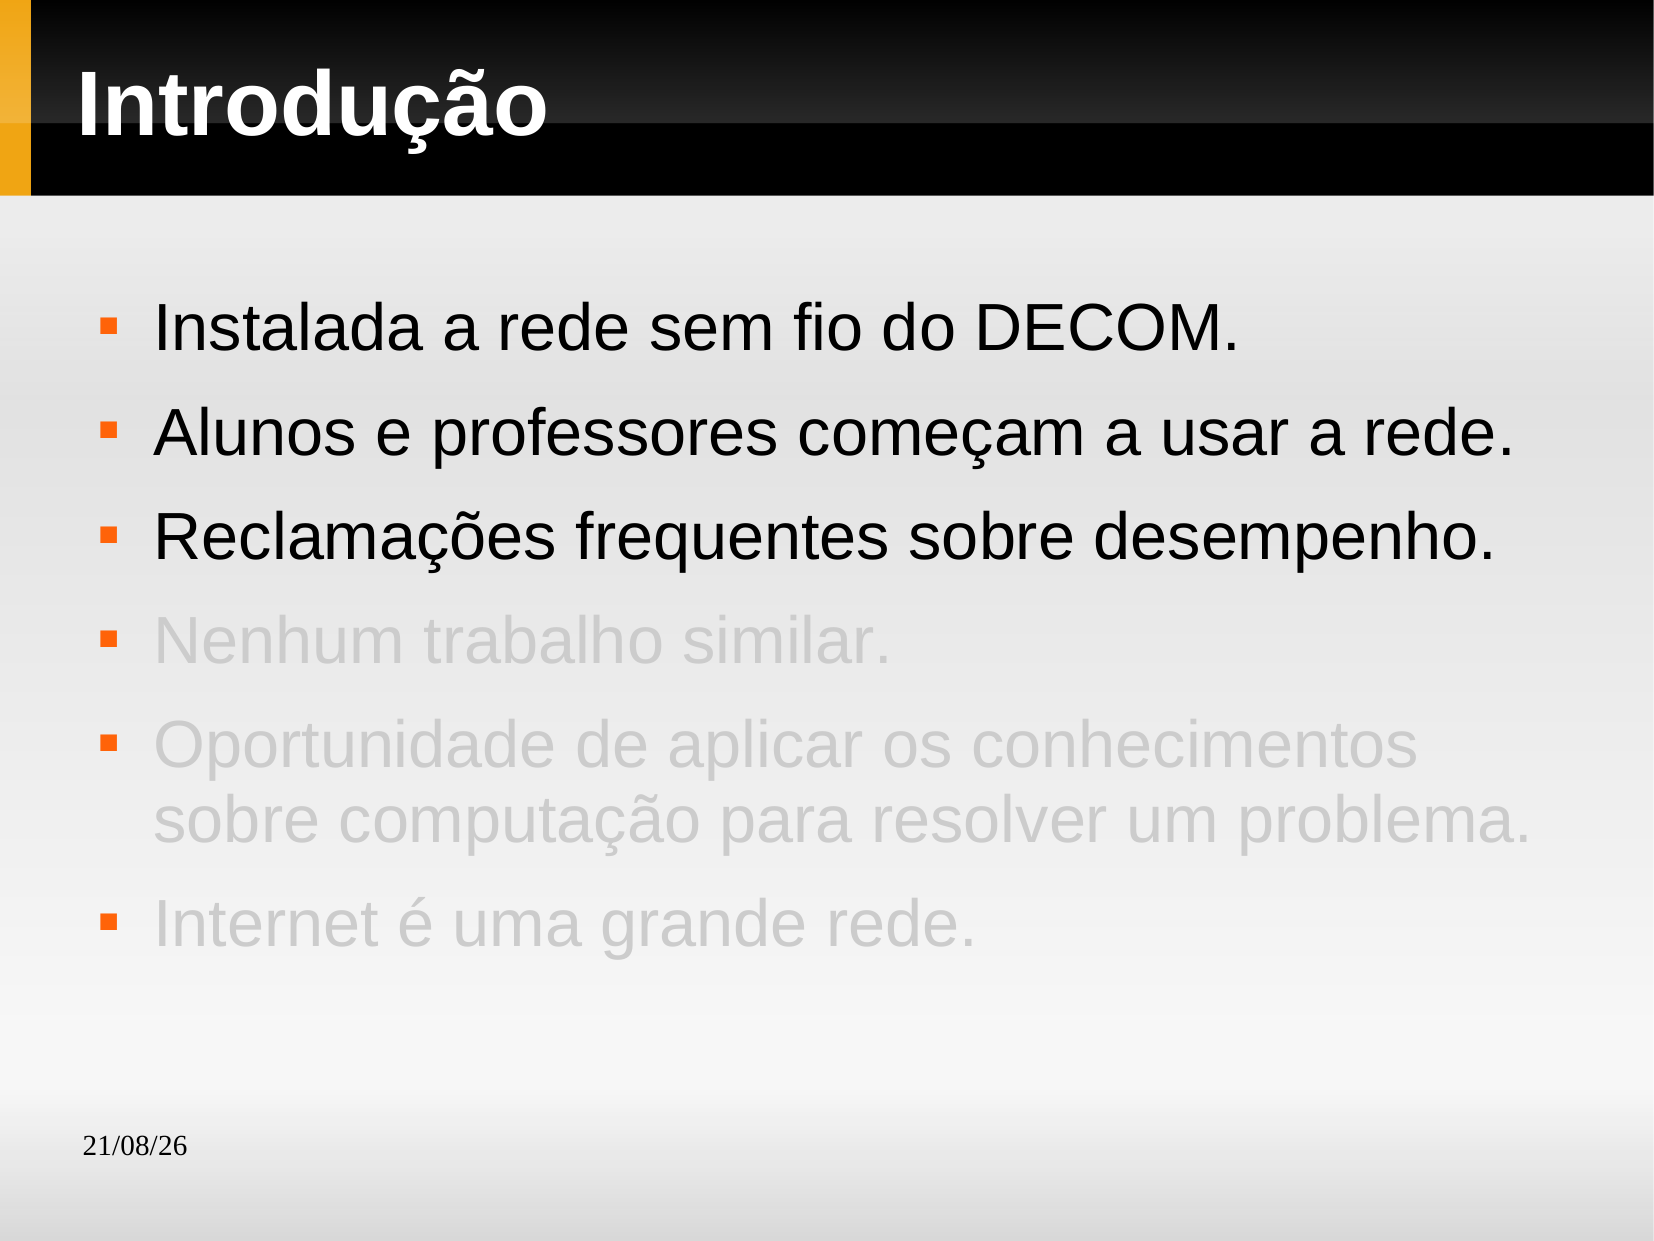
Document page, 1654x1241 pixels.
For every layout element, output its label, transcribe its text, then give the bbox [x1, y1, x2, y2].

picture [0, 0, 1654, 1241]
title Introdução [76, 7, 1565, 200]
list Instalada a rede sem fio do DECOM. Alunos e professores começam a usar a rede. Reclamações frequentes sobre desempenho. Nenhum trabalho similar. Oportunidade de aplicar os conhecimentos sobre computação para resolver um problema. Internet é uma grande rede. [82, 290, 1571, 1094]
